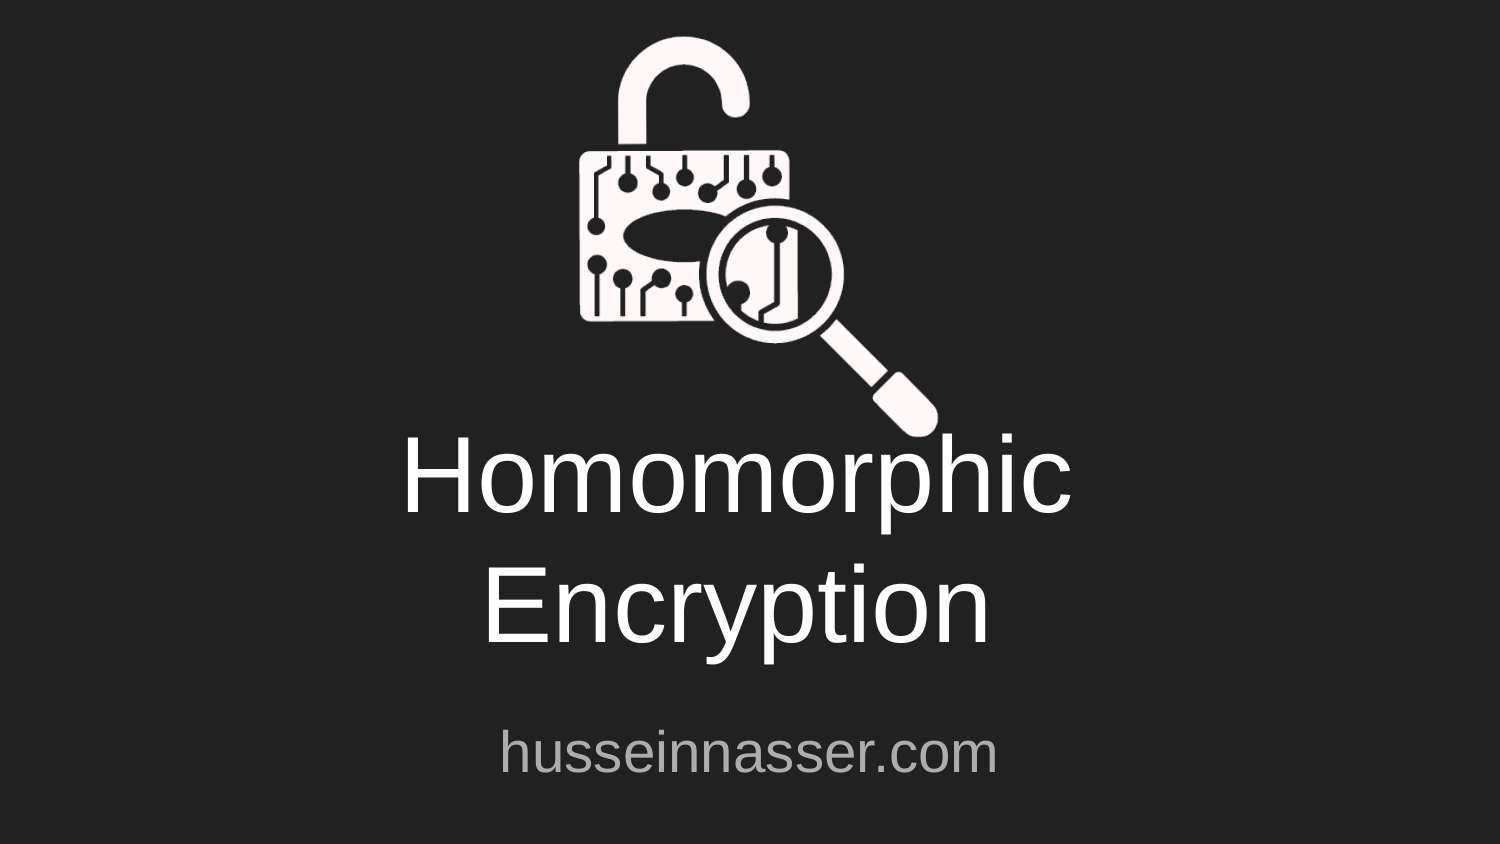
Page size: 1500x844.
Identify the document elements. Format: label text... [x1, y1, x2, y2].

subtitle husseinnasser.com [51, 699, 1449, 830]
picture [514, 1, 986, 473]
title Homomorphic Encryption [81, 403, 1392, 680]
